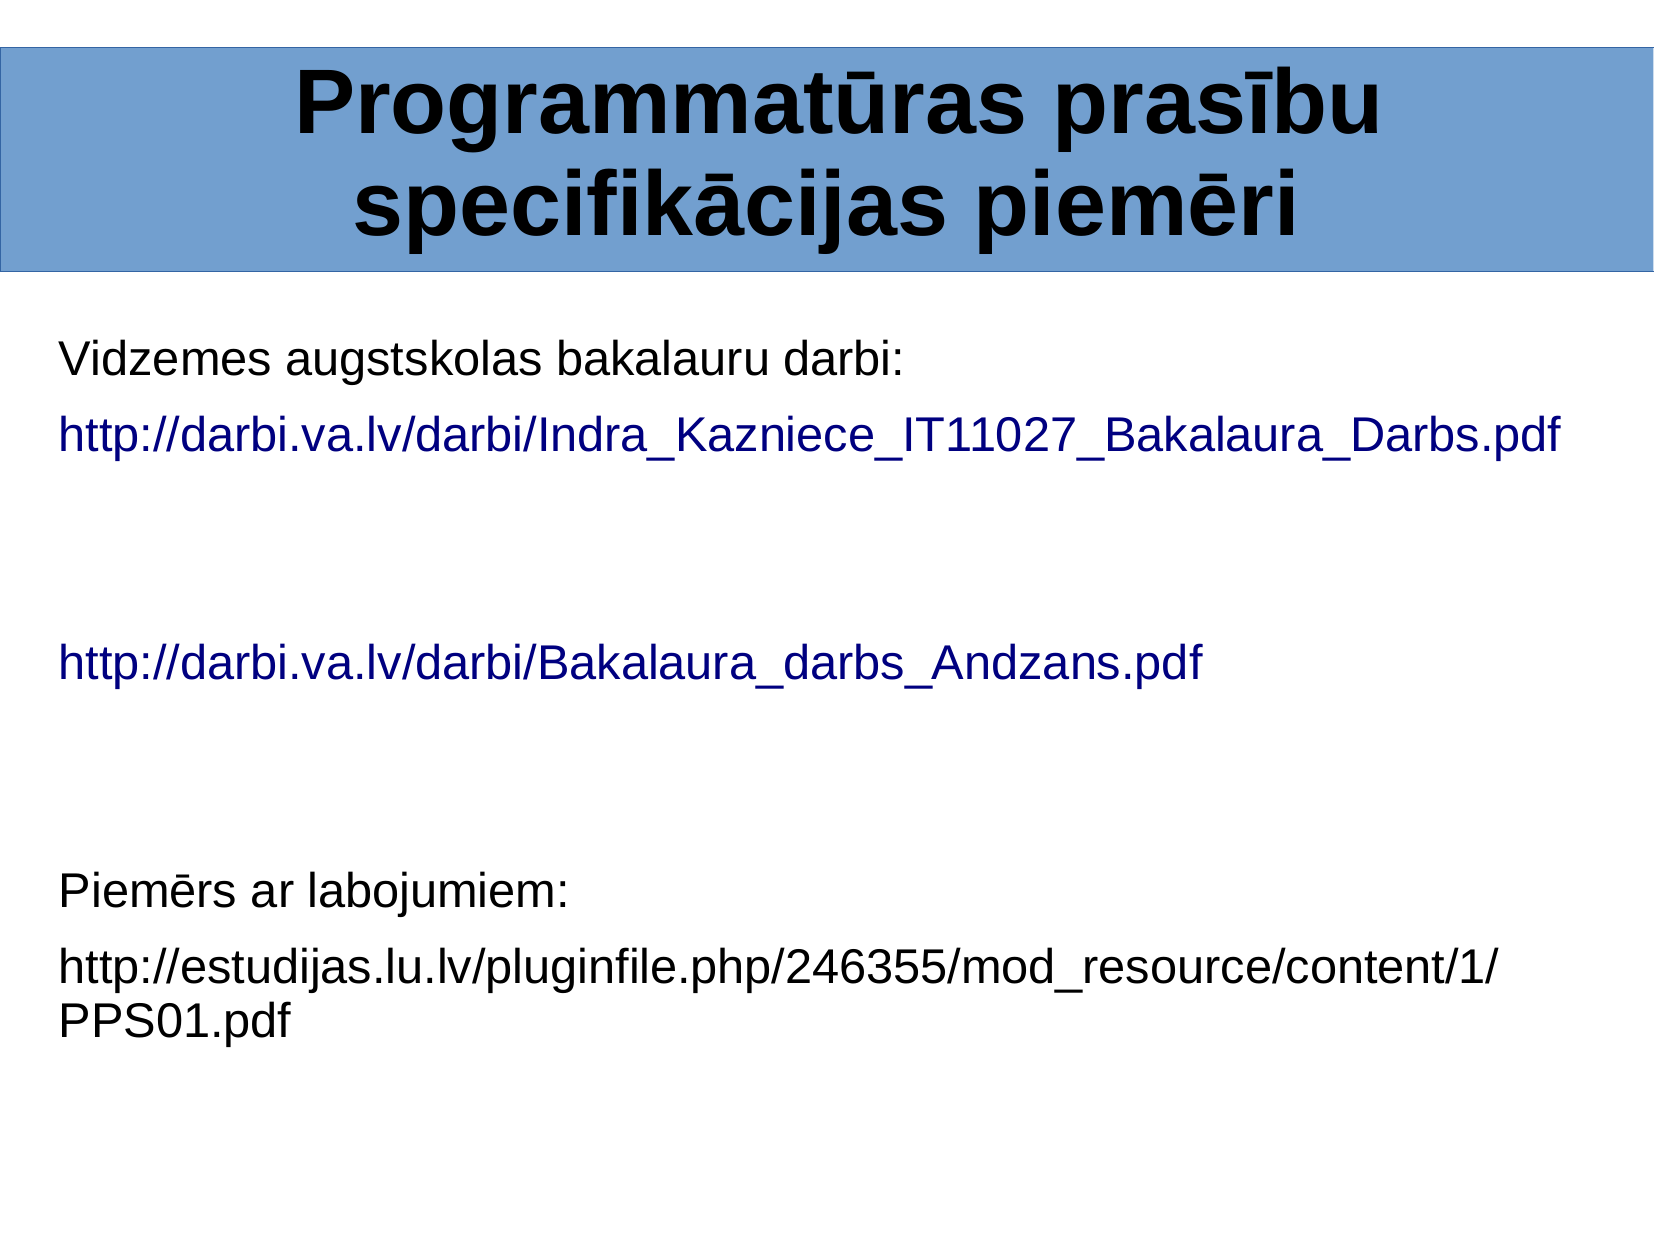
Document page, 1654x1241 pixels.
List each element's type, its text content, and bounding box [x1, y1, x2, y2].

list Vidzemes augstskolas bakalauru darbi: http://darbi.va.lv/darbi/Indra_Kazniece_IT11027_Bakalaura_Darbs.pdf http://darbi.va.lv/darbi/Bakalaura_darbs_Andzans.pdf Piemērs ar labojumiem: http://estudijas.lu.lv/pluginfile.php/246355/mod_resource/content/1/PPS01.pdf [59, 330, 1607, 1050]
text_box [0, 47, 1654, 272]
title Programmatūras prasību specifikācijas piemēri [82, 49, 1571, 257]
